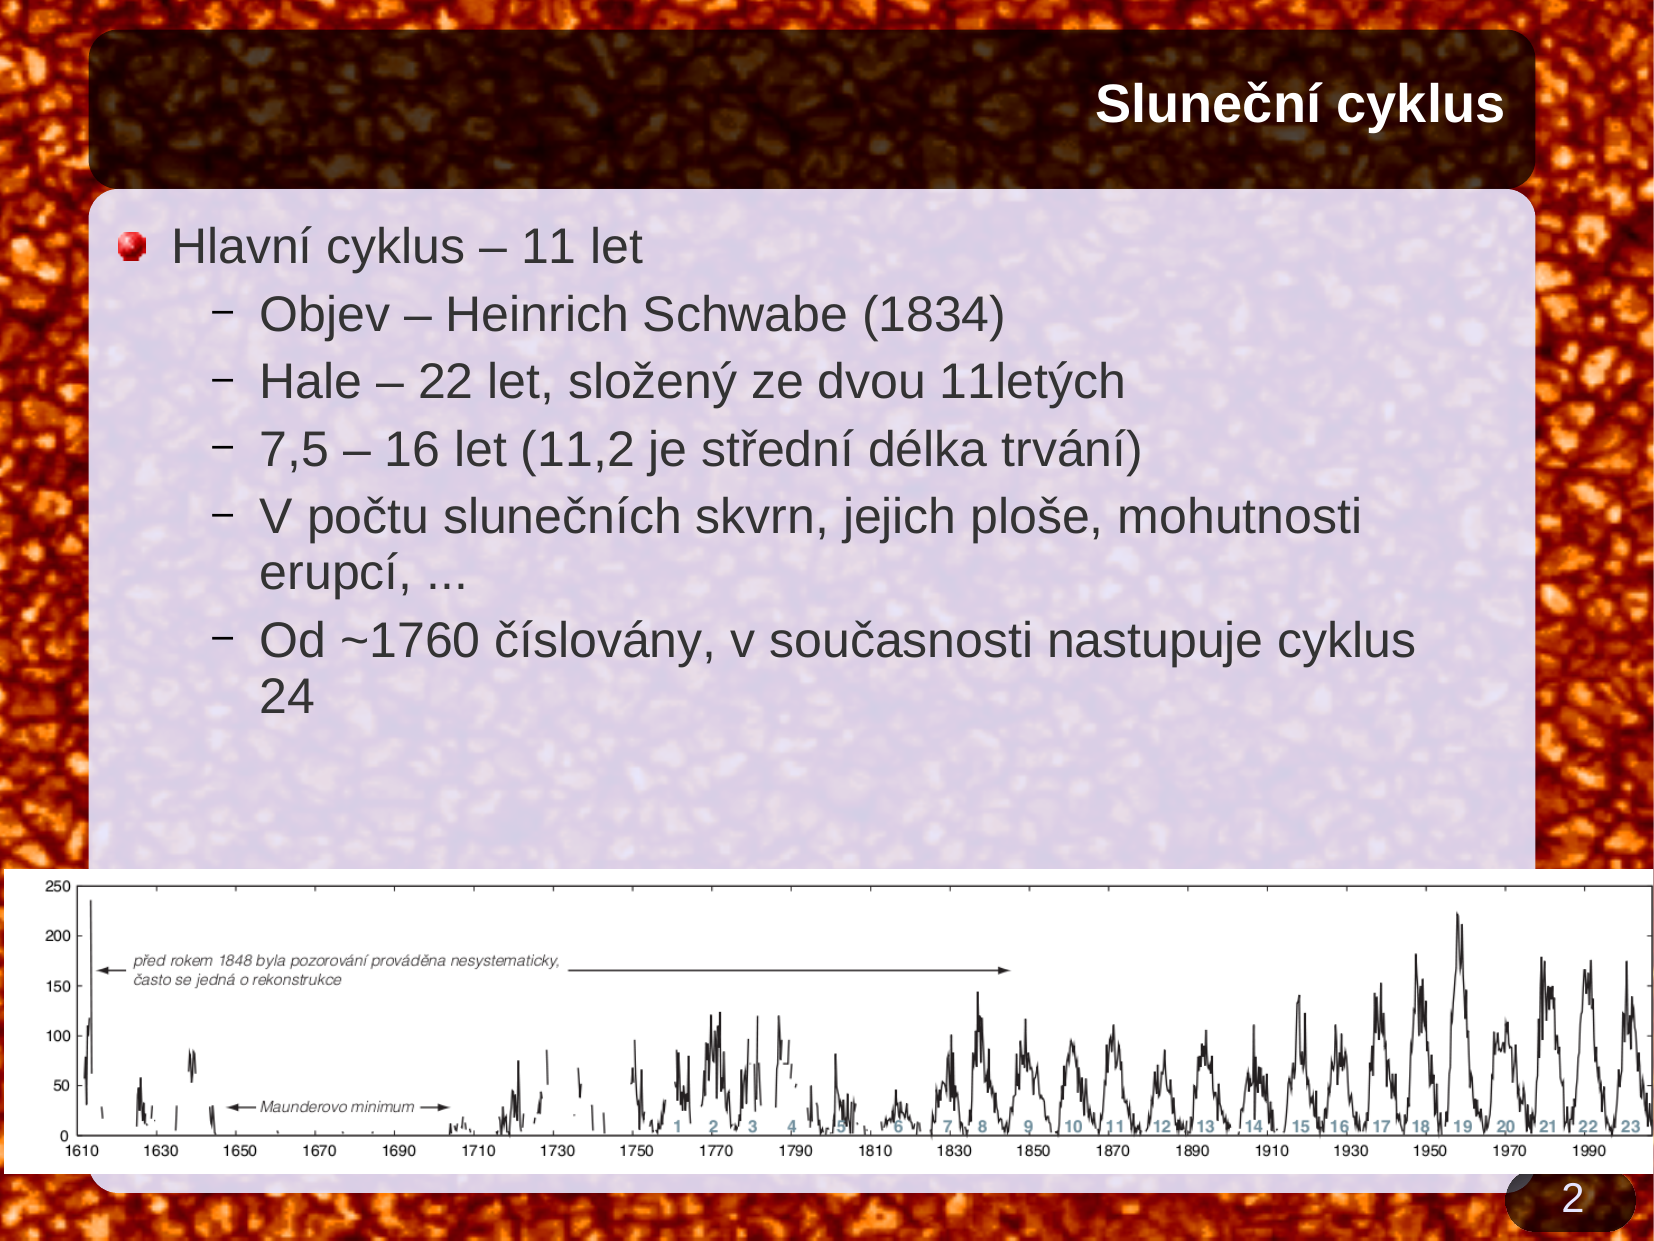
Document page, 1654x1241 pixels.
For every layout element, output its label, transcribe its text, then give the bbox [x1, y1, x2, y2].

list Hlavní cyklus – 11 let Objev – Heinrich Schwabe (1834) Hale – 22 let, složený ze dvou 11letých 7,5 – 16 let (11,2 je střední délka trvání) V počtu slunečních skvrn, jejich ploše, mohutnosti erupcí, ... Od ~1760 číslovány, v současnosti nastupuje cyklus 24 [118, 218, 1477, 768]
picture [0, 0, 1654, 1241]
title Sluneční cyklus [118, 59, 1506, 148]
